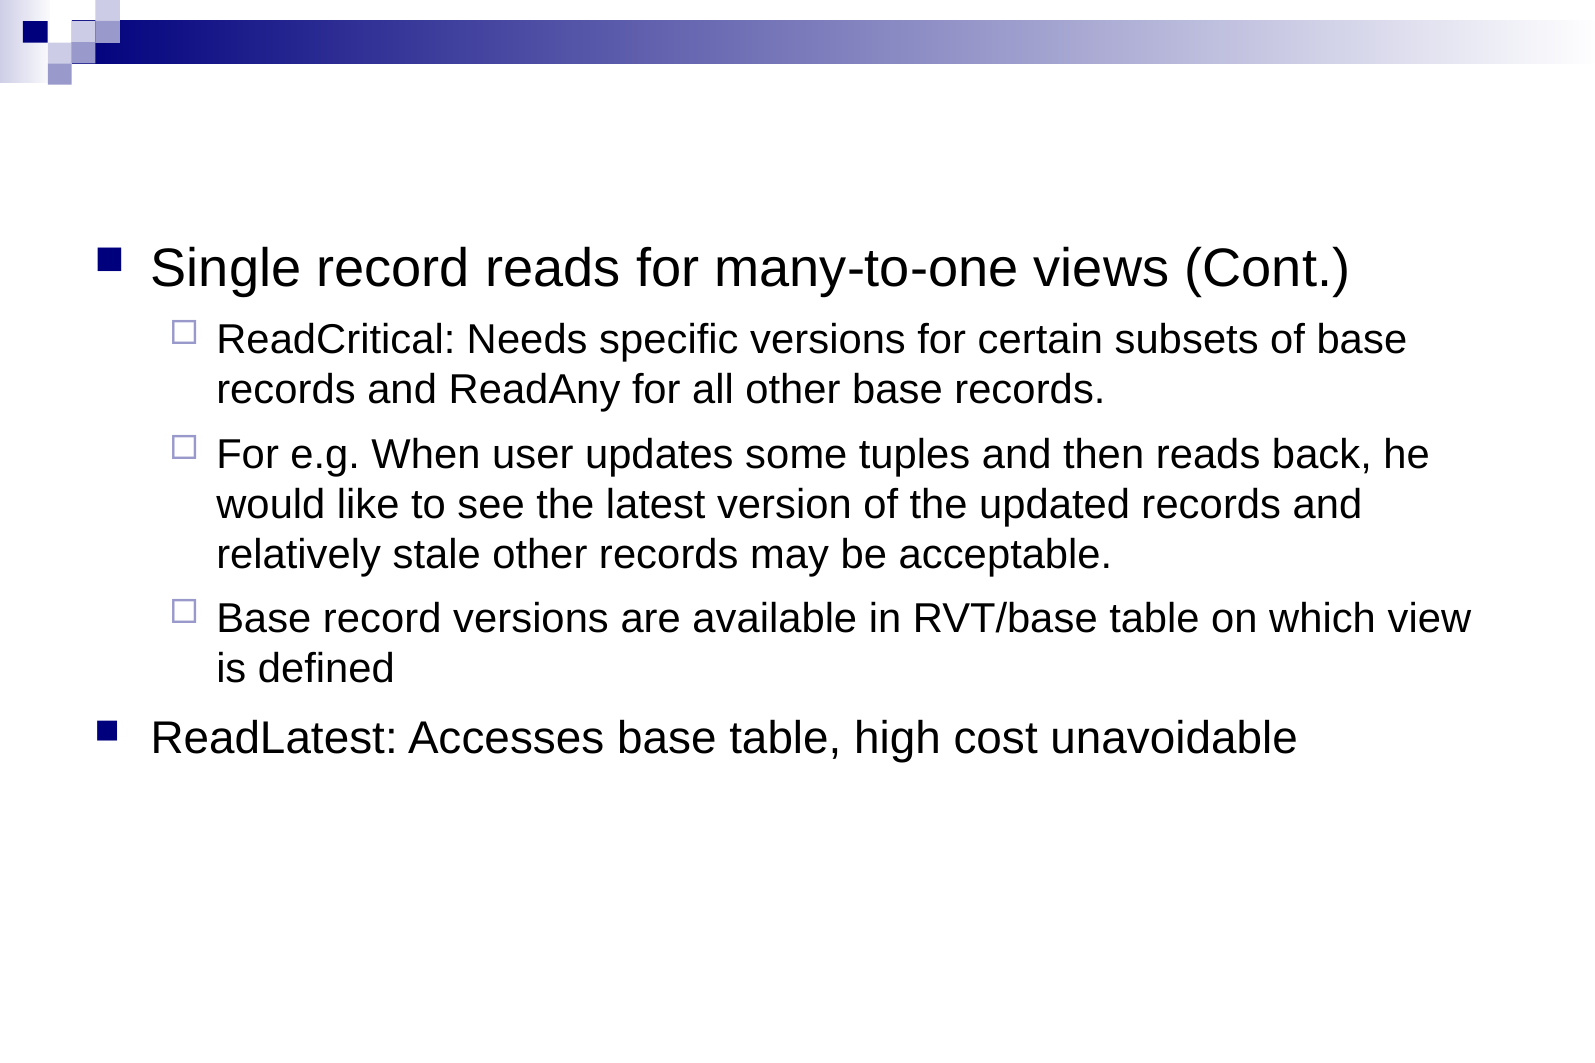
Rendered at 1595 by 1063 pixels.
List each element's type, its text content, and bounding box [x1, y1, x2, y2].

list Single record reads for many-to-one views (Cont.) ReadCritical: Needs specific versions for certain subsets of base records and ReadAny for all other base records. For e.g. When user updates some tuples and then reads back, he would like to see the latest version of the updated records and relatively stale other records may be acceptable. Base record versions are available in RVT/base table on which view is defined ReadLatest: Accesses base table, high cost unavoidable [79, 224, 1515, 926]
